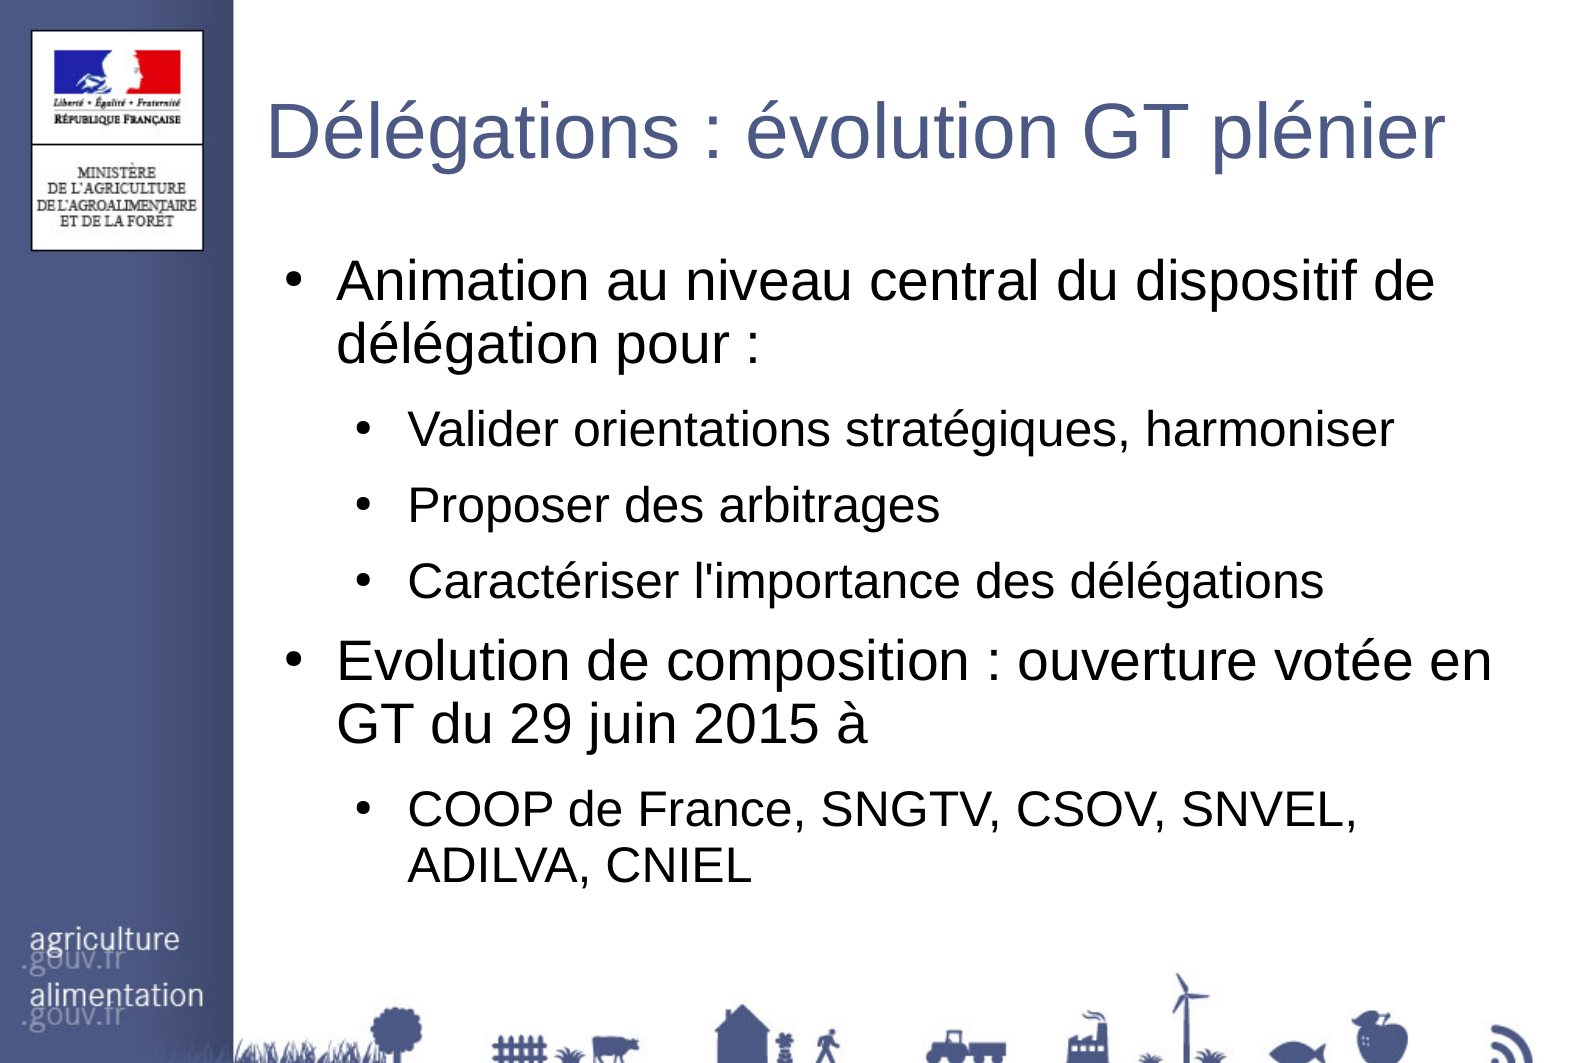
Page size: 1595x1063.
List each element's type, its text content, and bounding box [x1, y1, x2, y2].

title Délégations : évolution GT plénier [265, 42, 1536, 220]
list Animation au niveau central du dispositif de délégation pour : Valider orientations stratégiques, harmoniser Proposer des arbitrages Caractériser l'importance des délégations Evolution de composition : ouverture votée en GT du 29 juin 2015 à COOP de France, SNGTV, CSOV, SNVEL, ADILVA, CNIEL [265, 248, 1536, 892]
picture [0, 0, 1595, 1063]
